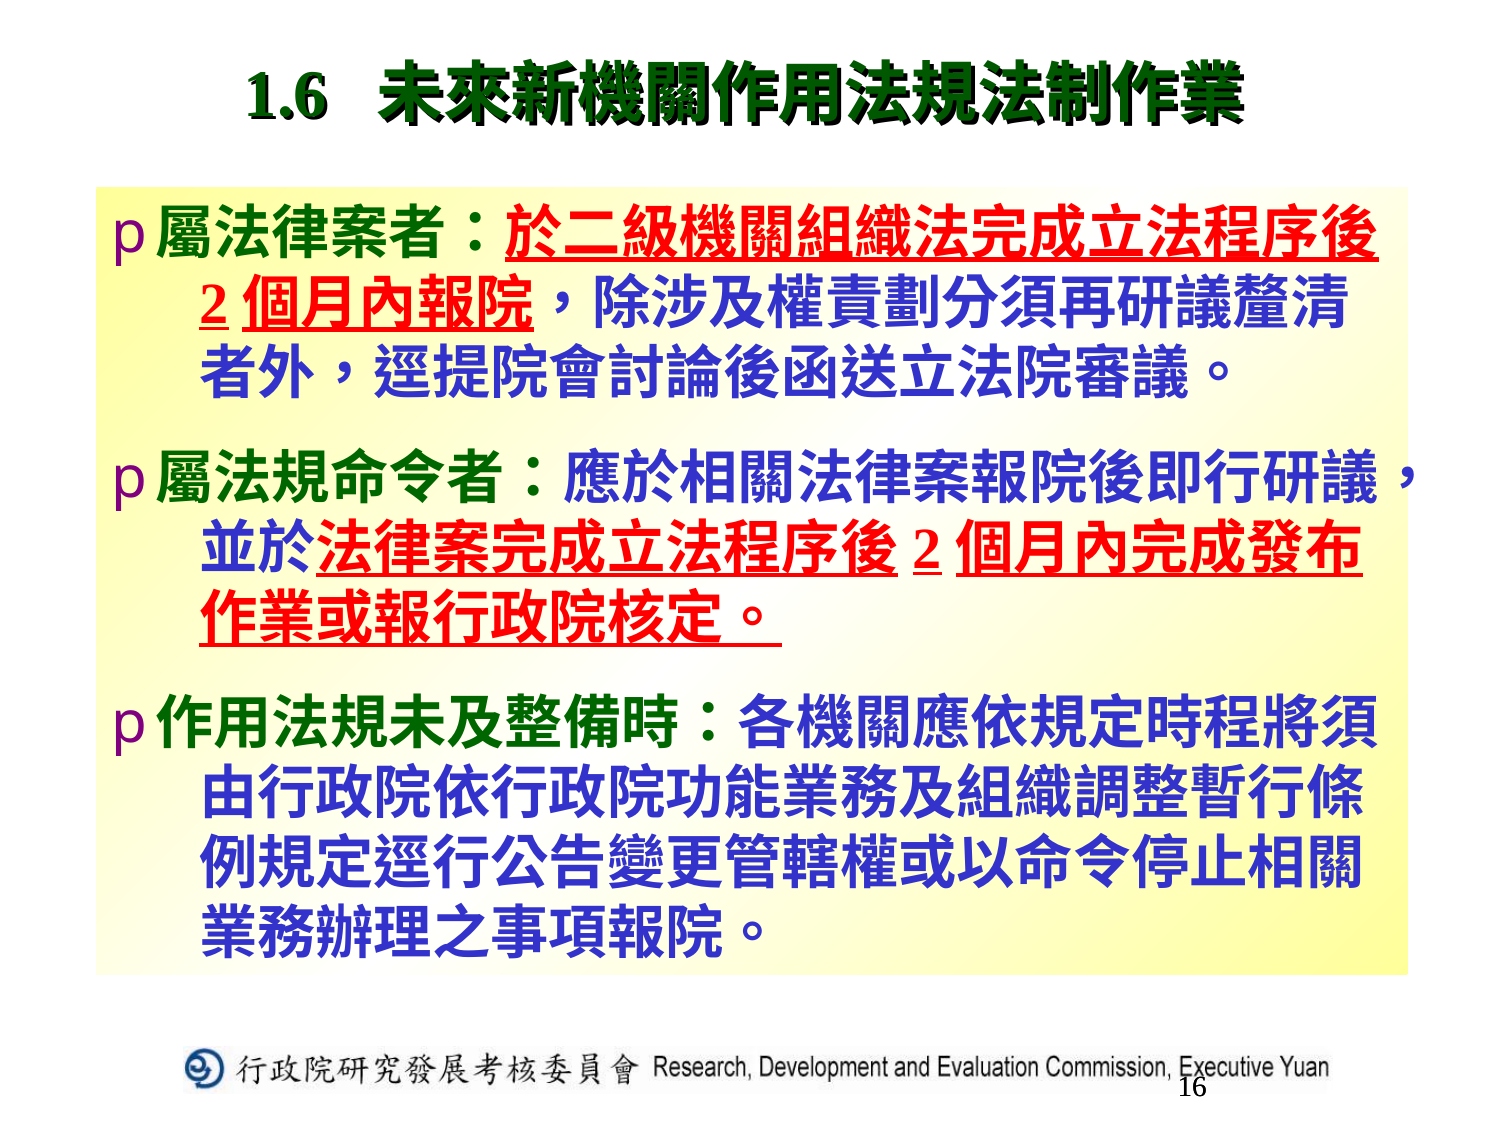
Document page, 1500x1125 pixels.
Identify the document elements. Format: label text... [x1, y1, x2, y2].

text_box 屬法律案者：於二級機關組織法完成立法程序後2個月內報院，除涉及權責劃分須再研議釐清者外，逕提院會討論後函送立法院審議。 屬法規命令者：應於相關法律案報院後即行研議，並於法律案完成立法程序後2個月內完成發布作業或報行政院核定。 作用法規未及整備時：各機關應依規定時程將須由行政院依行政院功能業務及組織調整暫行條例規定逕行公告變更管轄權或以命令停止相關業務辦理之事項報院。 [96, 187, 1408, 975]
text_box [1162, 1025, 1476, 1101]
text_box 1.6 未來新機關作用法規法制作業 [77, 43, 1412, 137]
